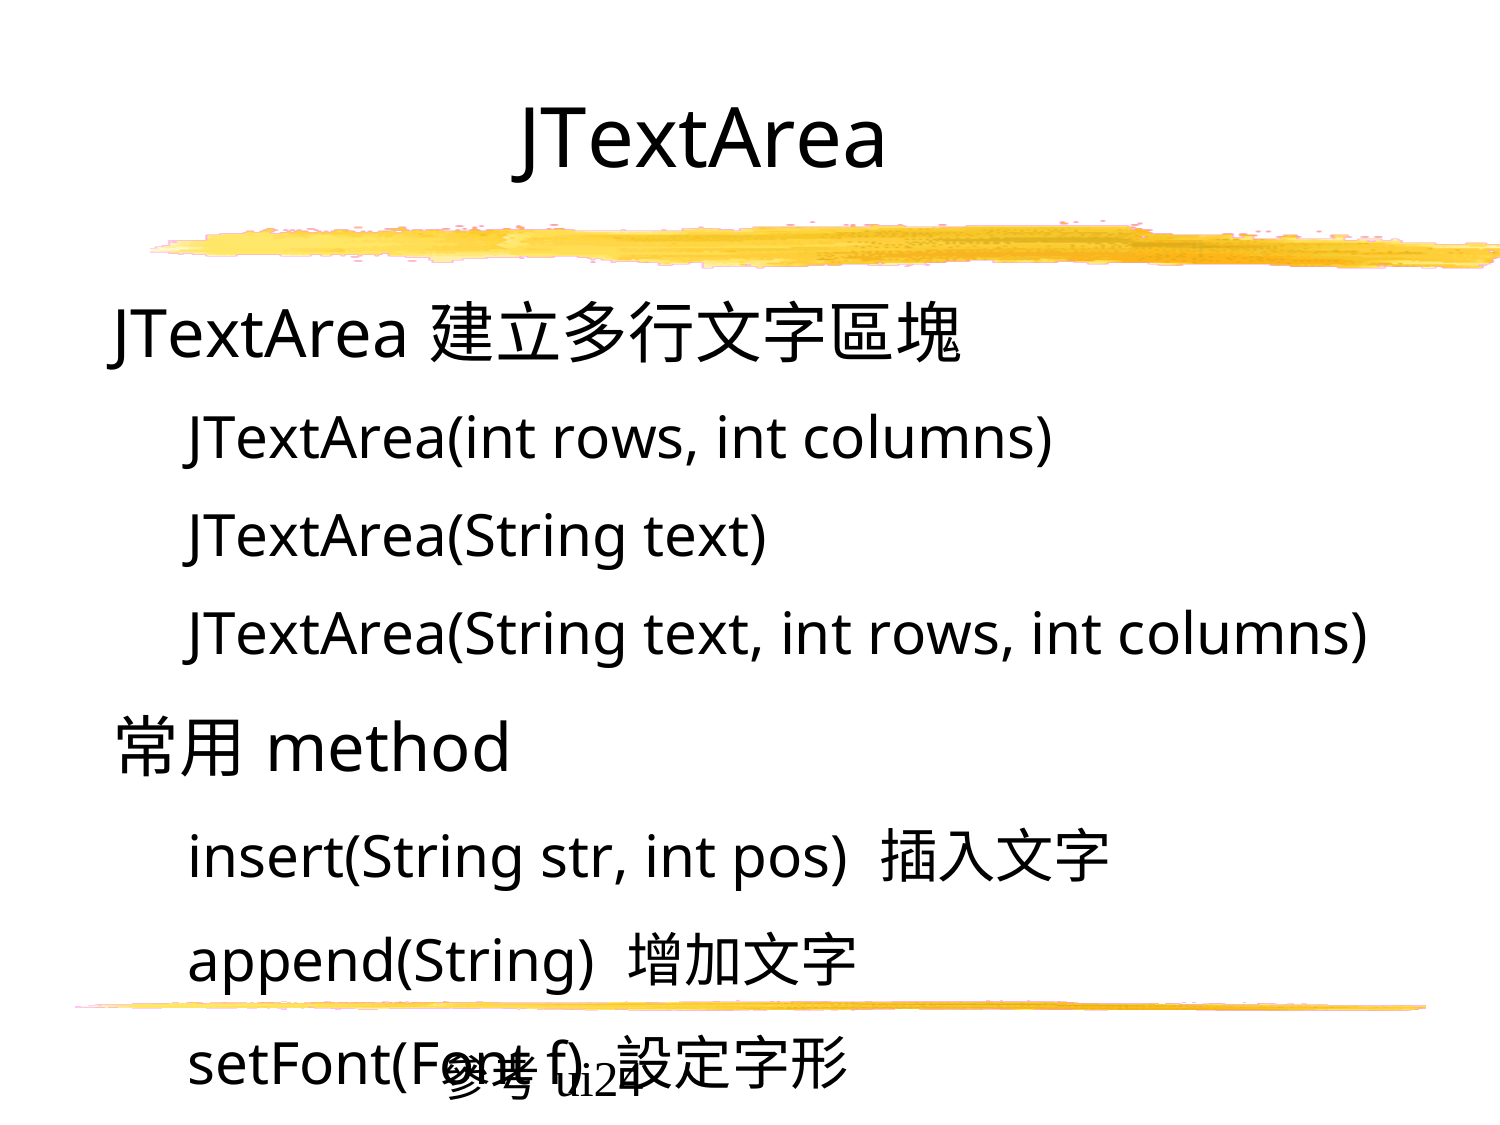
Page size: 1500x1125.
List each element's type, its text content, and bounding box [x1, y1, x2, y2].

title JTextArea [66, 35, 1342, 225]
picture [150, 215, 1500, 279]
list JTextArea建立多行文字區塊 JTextArea(int rows, int columns) JTextArea(String text) JTextArea(String text, int rows, int columns) 常用method insert(String str, int pos) 插入文字 append(String) 增加文字 setFont(Font f) 設定字形 setText() getText() [112, 272, 1388, 1020]
text_box 參考ui24 [440, 1038, 642, 1102]
picture [1388, 999, 1426, 1013]
picture [75, 999, 112, 1013]
